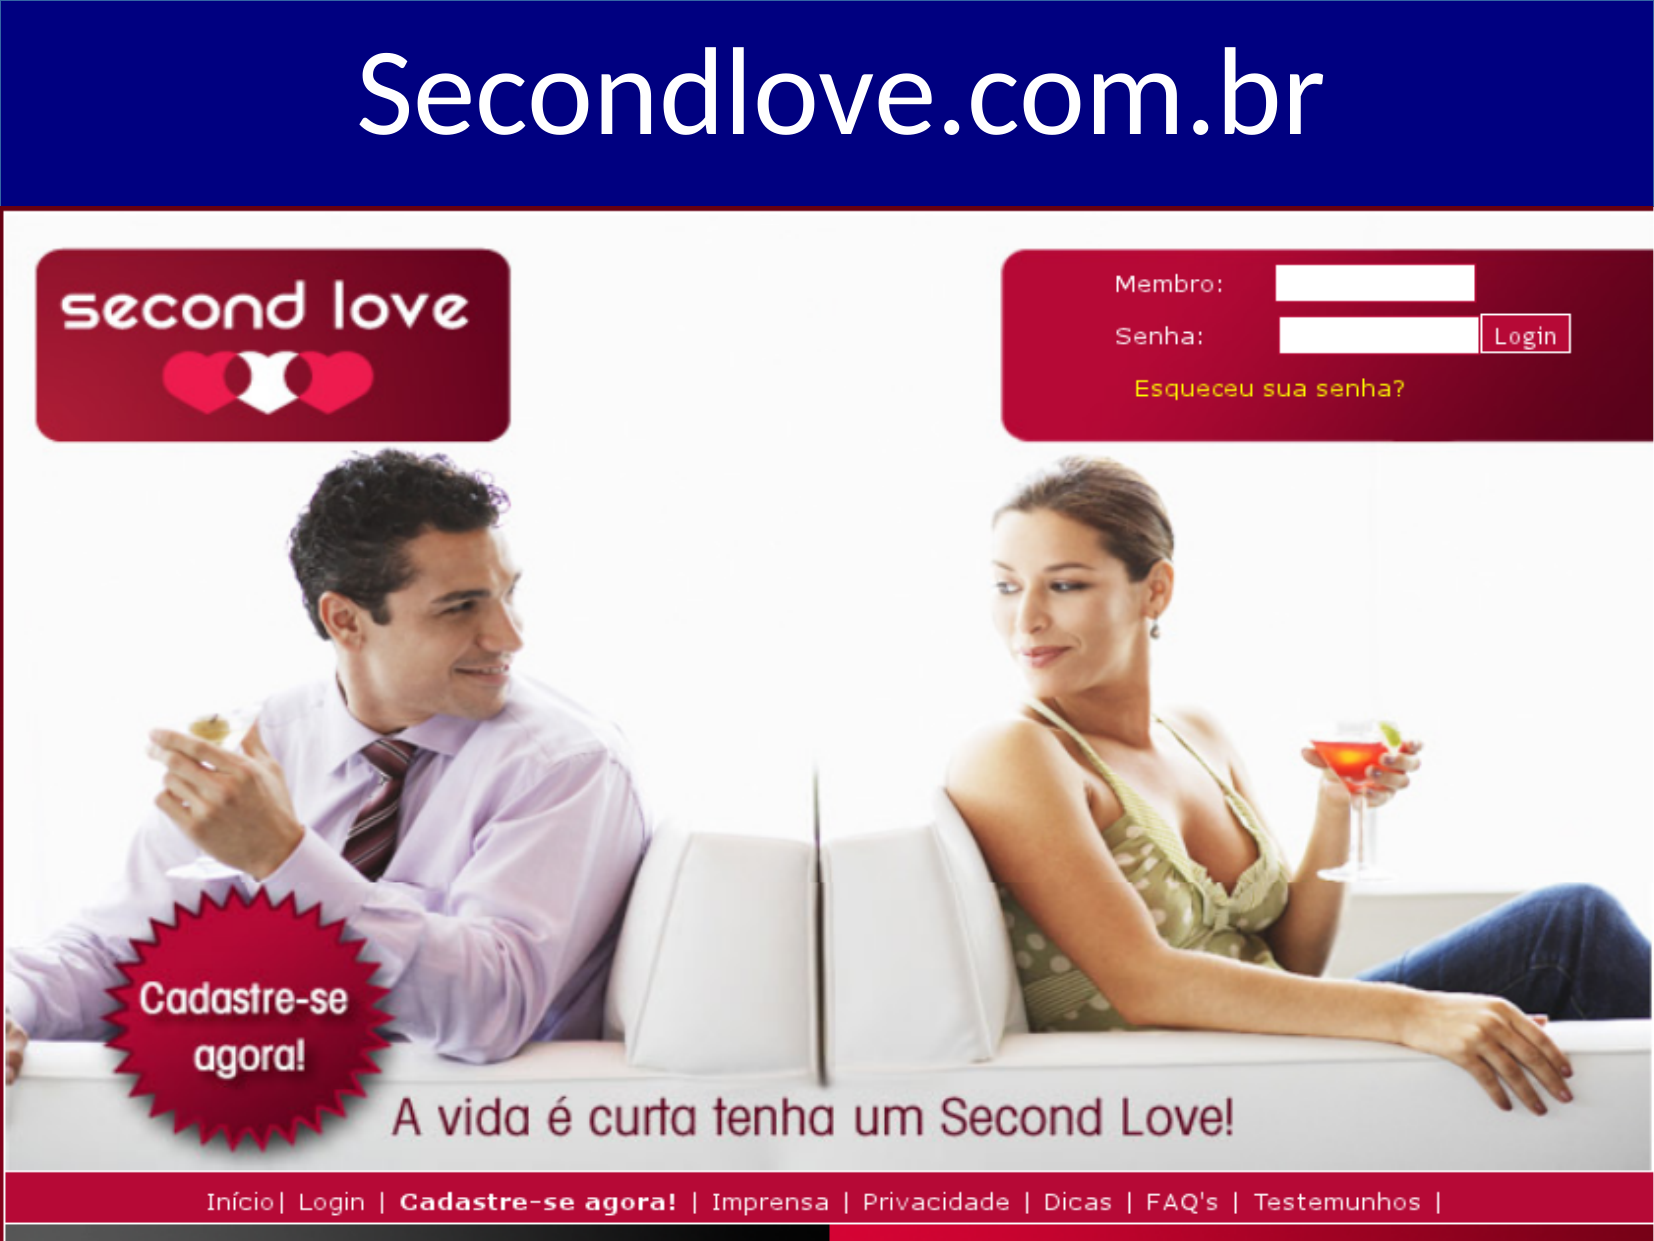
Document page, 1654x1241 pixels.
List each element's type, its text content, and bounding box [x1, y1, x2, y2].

picture [0, 207, 1654, 1241]
title Secondlove.com.br [0, 0, 1654, 207]
